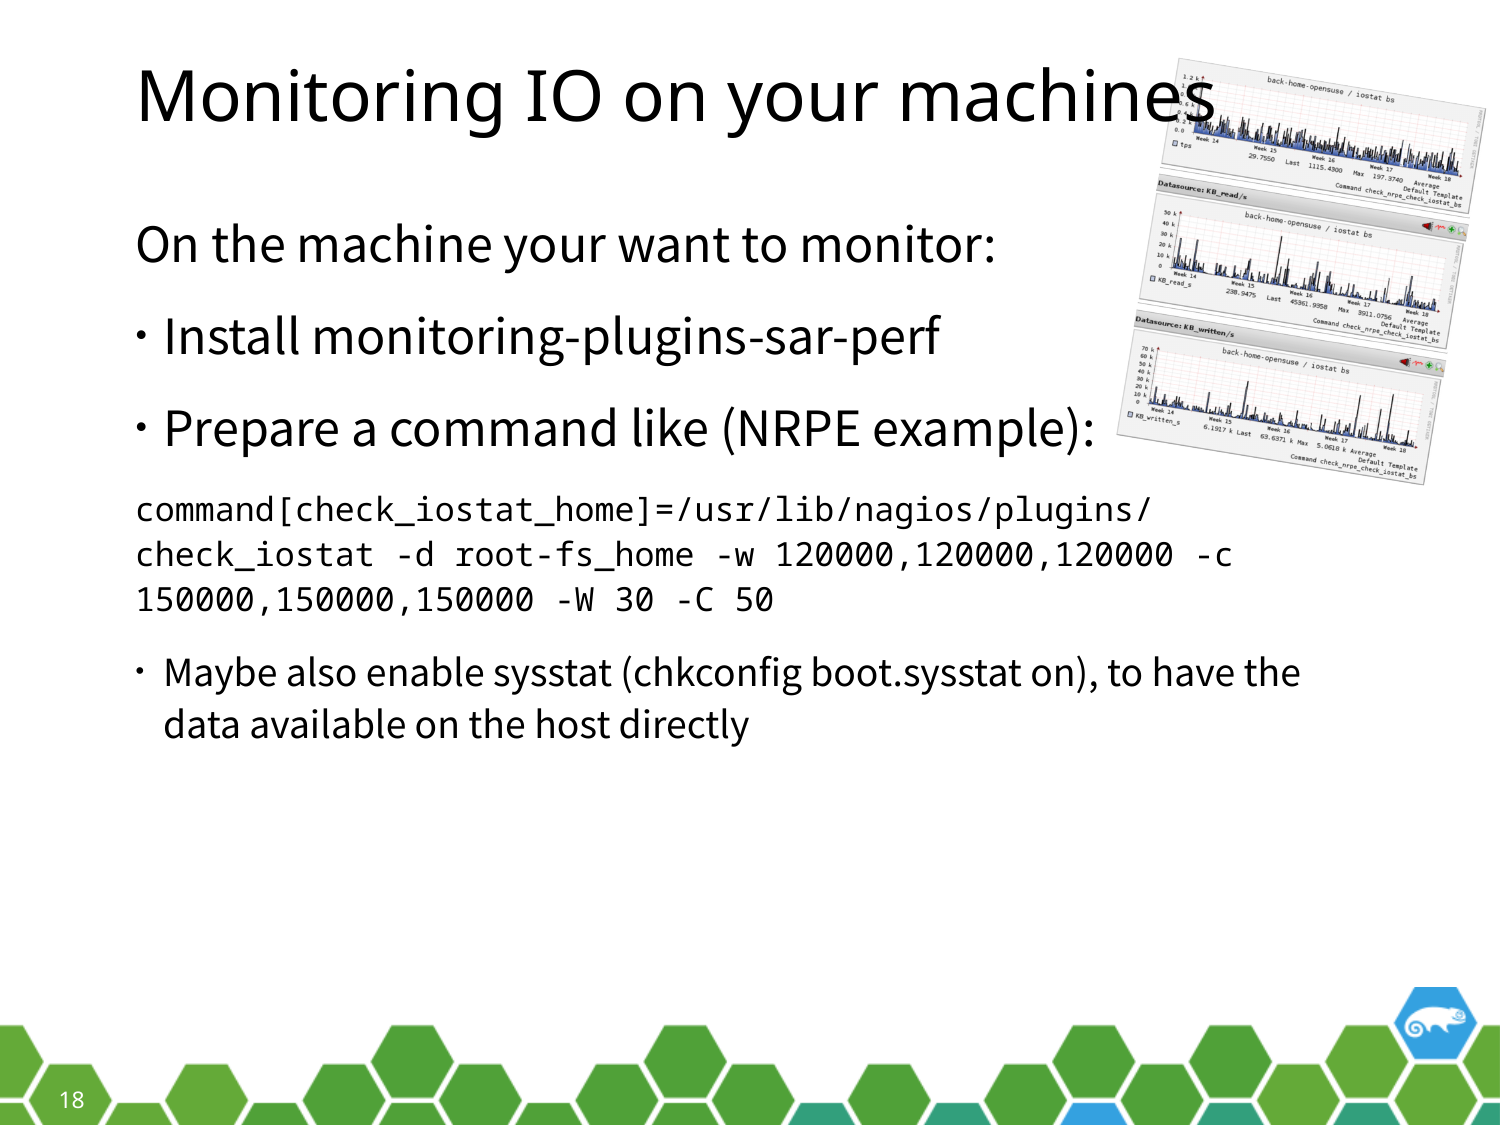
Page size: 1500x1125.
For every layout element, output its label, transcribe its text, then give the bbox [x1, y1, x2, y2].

picture [0, 987, 1500, 1125]
picture [1153, 89, 1488, 486]
list On the machine your want to monitor: Install monitoring-plugins-sar-perf Prepare a command like (NRPE example): command[check_iostat_home]=/usr/lib/nagios/plugins/check_iostat -d root-fs_home -w 120000,120000,120000 -c 150000,150000,150000 -W 30 -C 50 Maybe also enable sysstat (chkconfig boot.sysstat on), to have the data available on the host directly [135, 208, 1372, 862]
title Monitoring IO on your machines [135, 12, 1372, 175]
